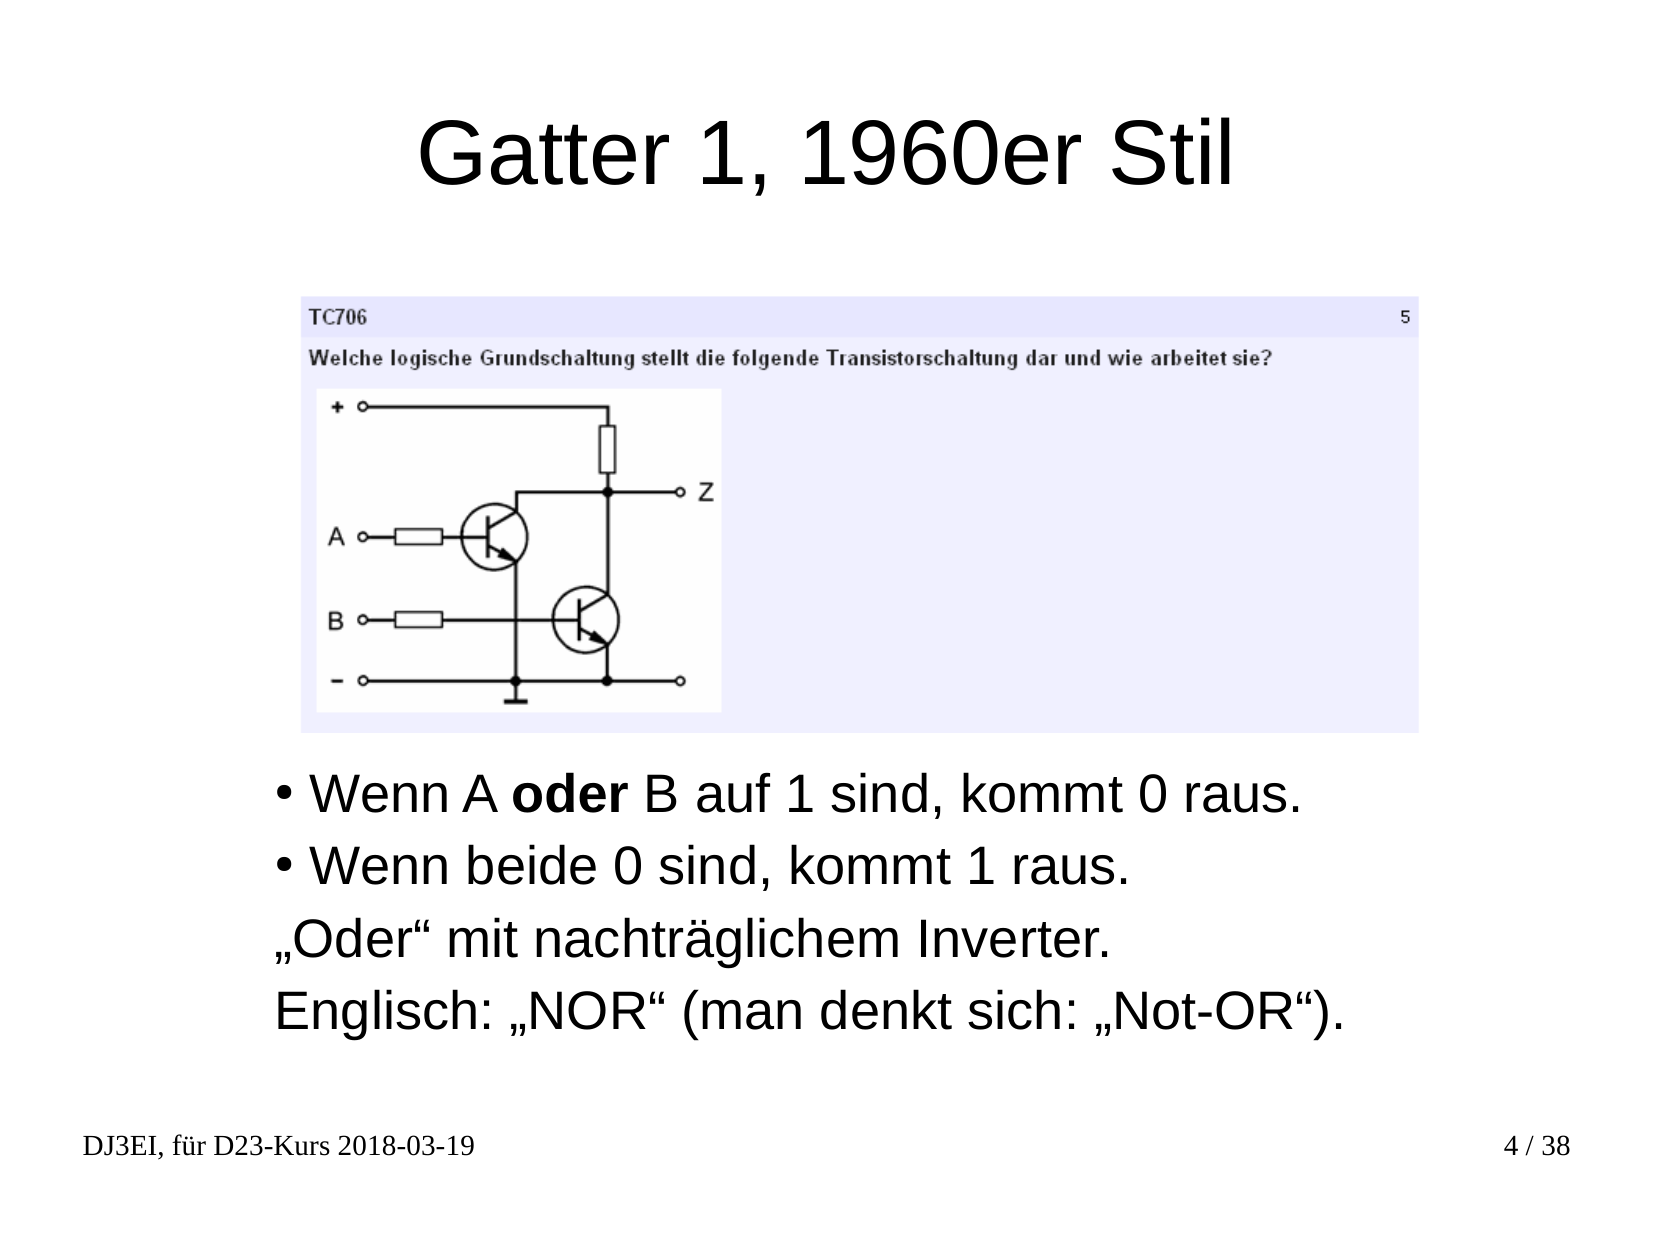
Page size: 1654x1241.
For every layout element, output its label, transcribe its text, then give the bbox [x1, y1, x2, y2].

picture [295, 292, 1430, 733]
title Gatter 1, 1960er Stil [82, 49, 1571, 257]
text_box Wenn A oder B auf 1 sind, kommt 0 raus. Wenn beide 0 sind, kommt 1 raus. „Oder“ mit nachträglichem Inverter. Englisch: „NOR“ (man denkt sich: „Not-OR“). [259, 755, 1477, 1158]
